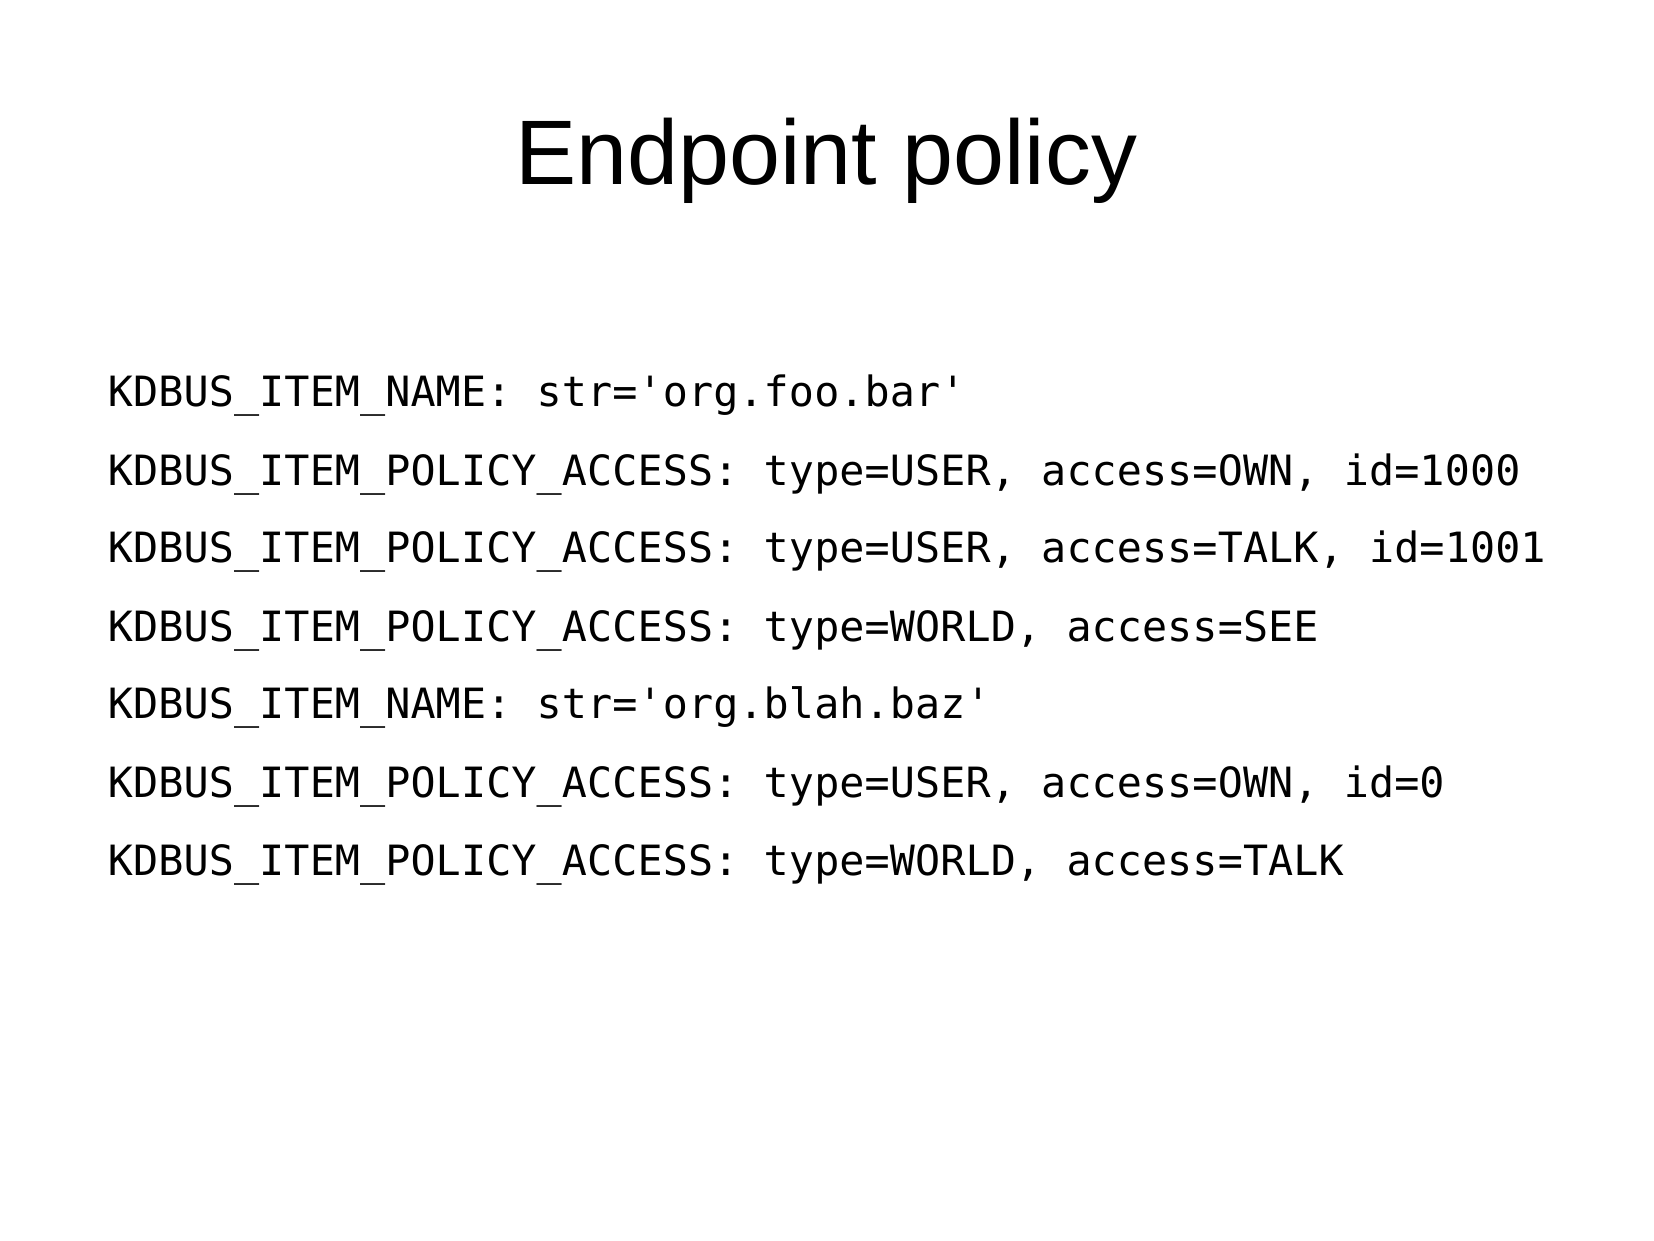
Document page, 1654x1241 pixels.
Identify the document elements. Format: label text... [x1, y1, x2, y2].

title Endpoint policy [82, 49, 1571, 257]
list KDBUS_ITEM_NAME: str='org.foo.bar' KDBUS_ITEM_POLICY_ACCESS: type=USER, access=OWN, id=1000 KDBUS_ITEM_POLICY_ACCESS: type=USER, access=TALK, id=1001 KDBUS_ITEM_POLICY_ACCESS: type=WORLD, access=SEE KDBUS_ITEM_NAME: str='org.blah.baz' KDBUS_ITEM_POLICY_ACCESS: type=USER, access=OWN, id=0 KDBUS_ITEM_POLICY_ACCESS: type=WORLD, access=TALK [82, 290, 1571, 1010]
